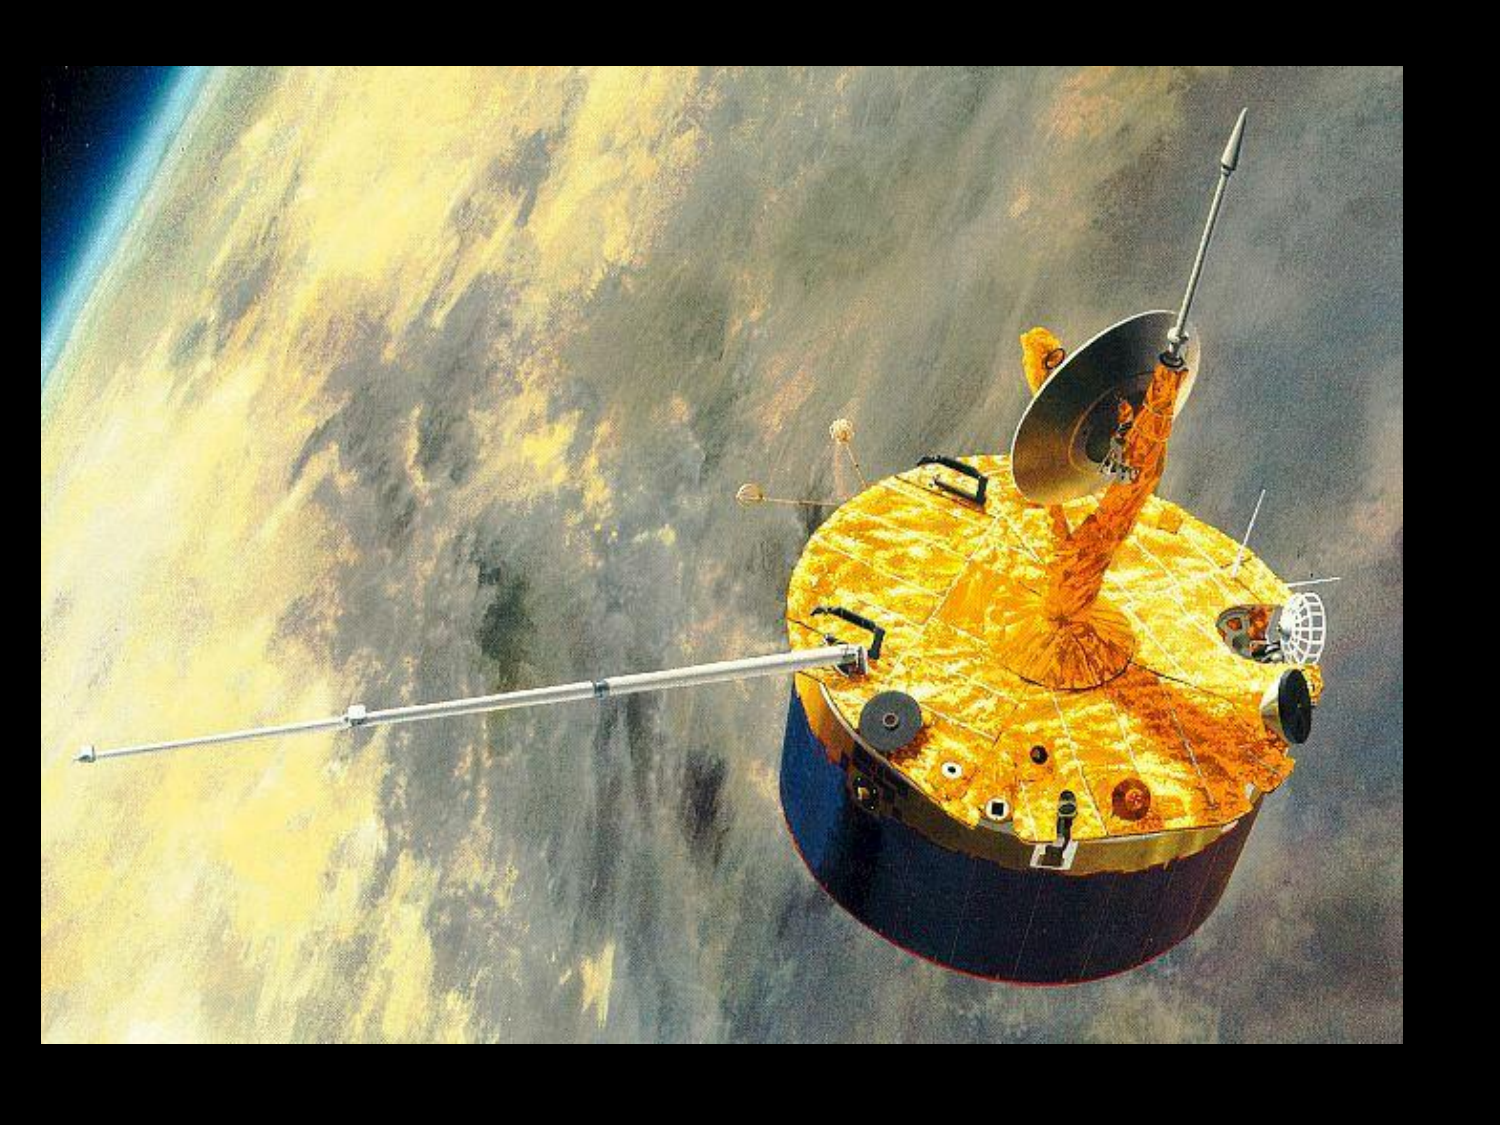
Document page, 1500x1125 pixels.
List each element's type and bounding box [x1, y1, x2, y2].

picture [41, 66, 1403, 1044]
